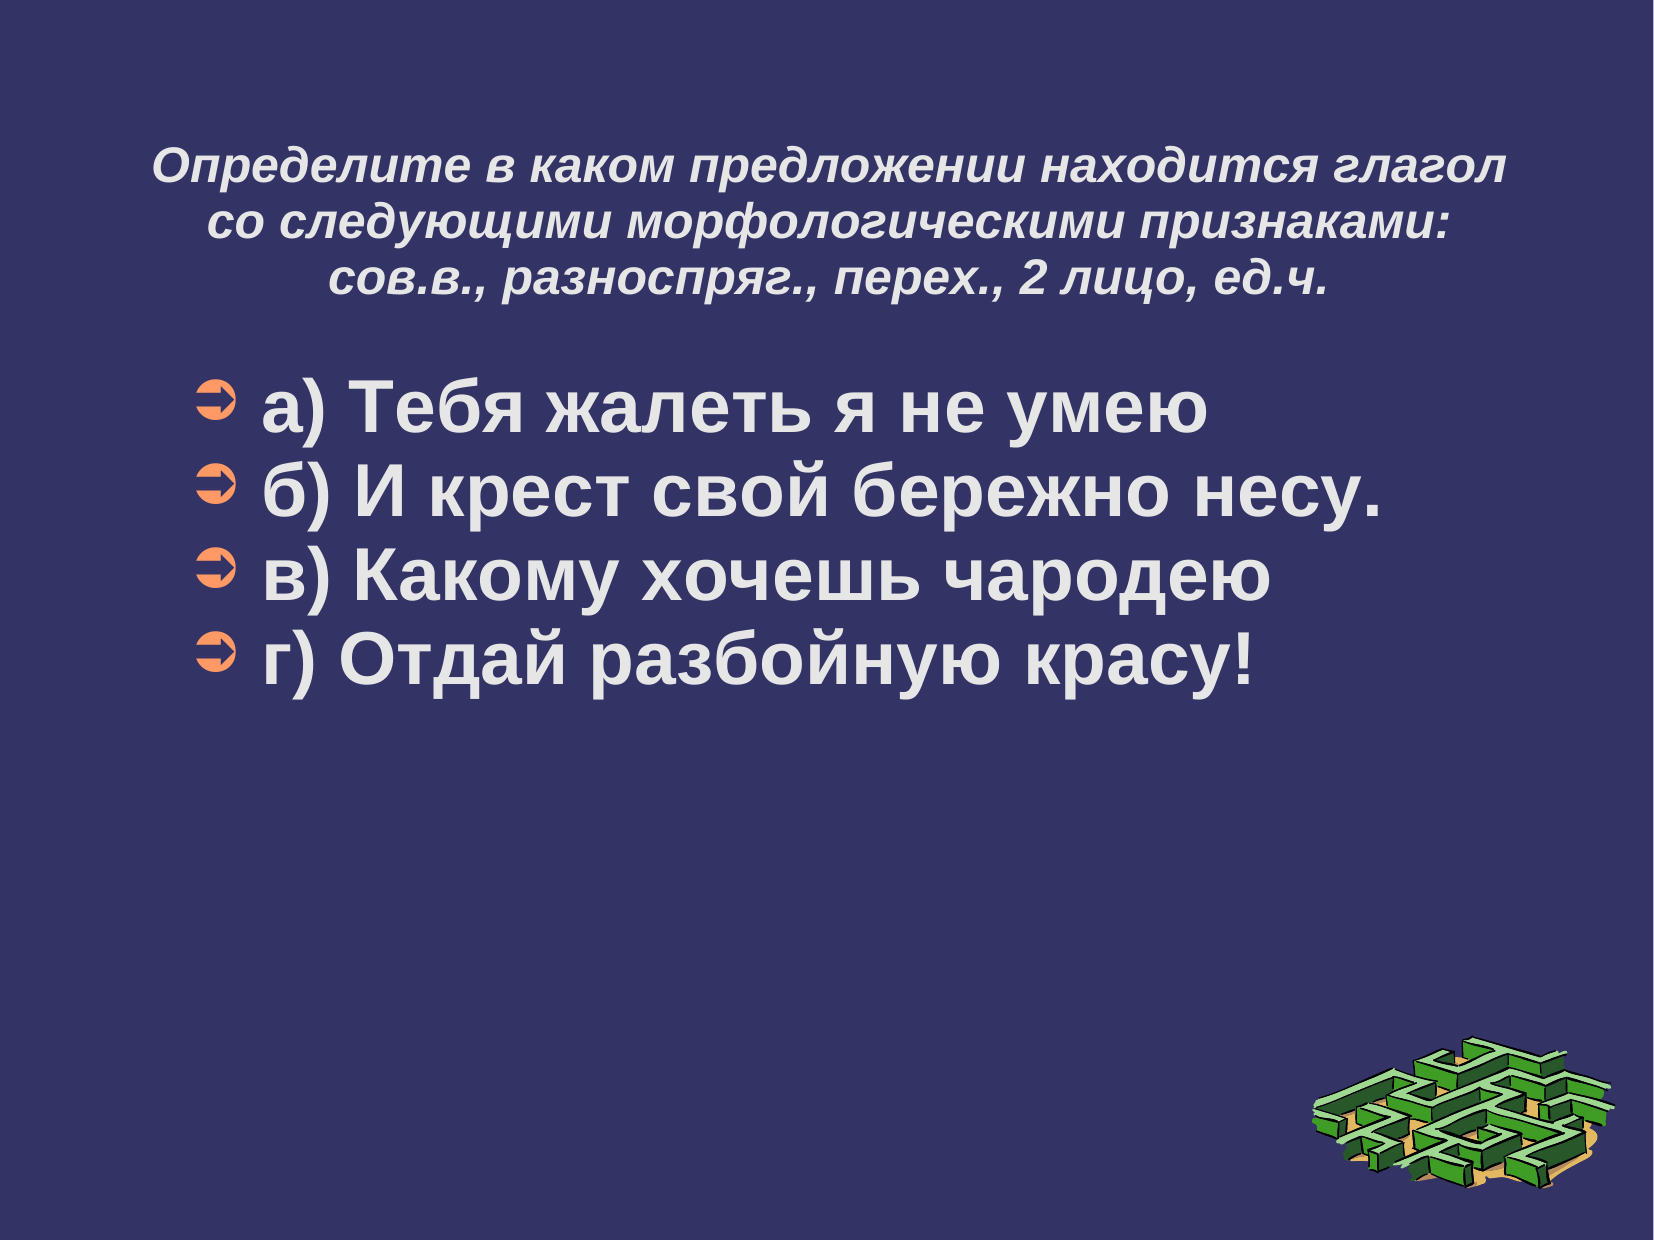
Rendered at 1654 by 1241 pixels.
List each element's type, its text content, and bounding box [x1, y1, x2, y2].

list а) Тебя жалеть я не умею б) И крест свой бережно несу. в) Какому хочешь чародею г) Отдай разбойную красу! [178, 364, 1570, 1147]
title Определите в каком предложении находится глагол со следующими морфологическими признаками: сов.в., разноспряг., перех., 2 лицо, ед.ч. [123, 117, 1536, 325]
